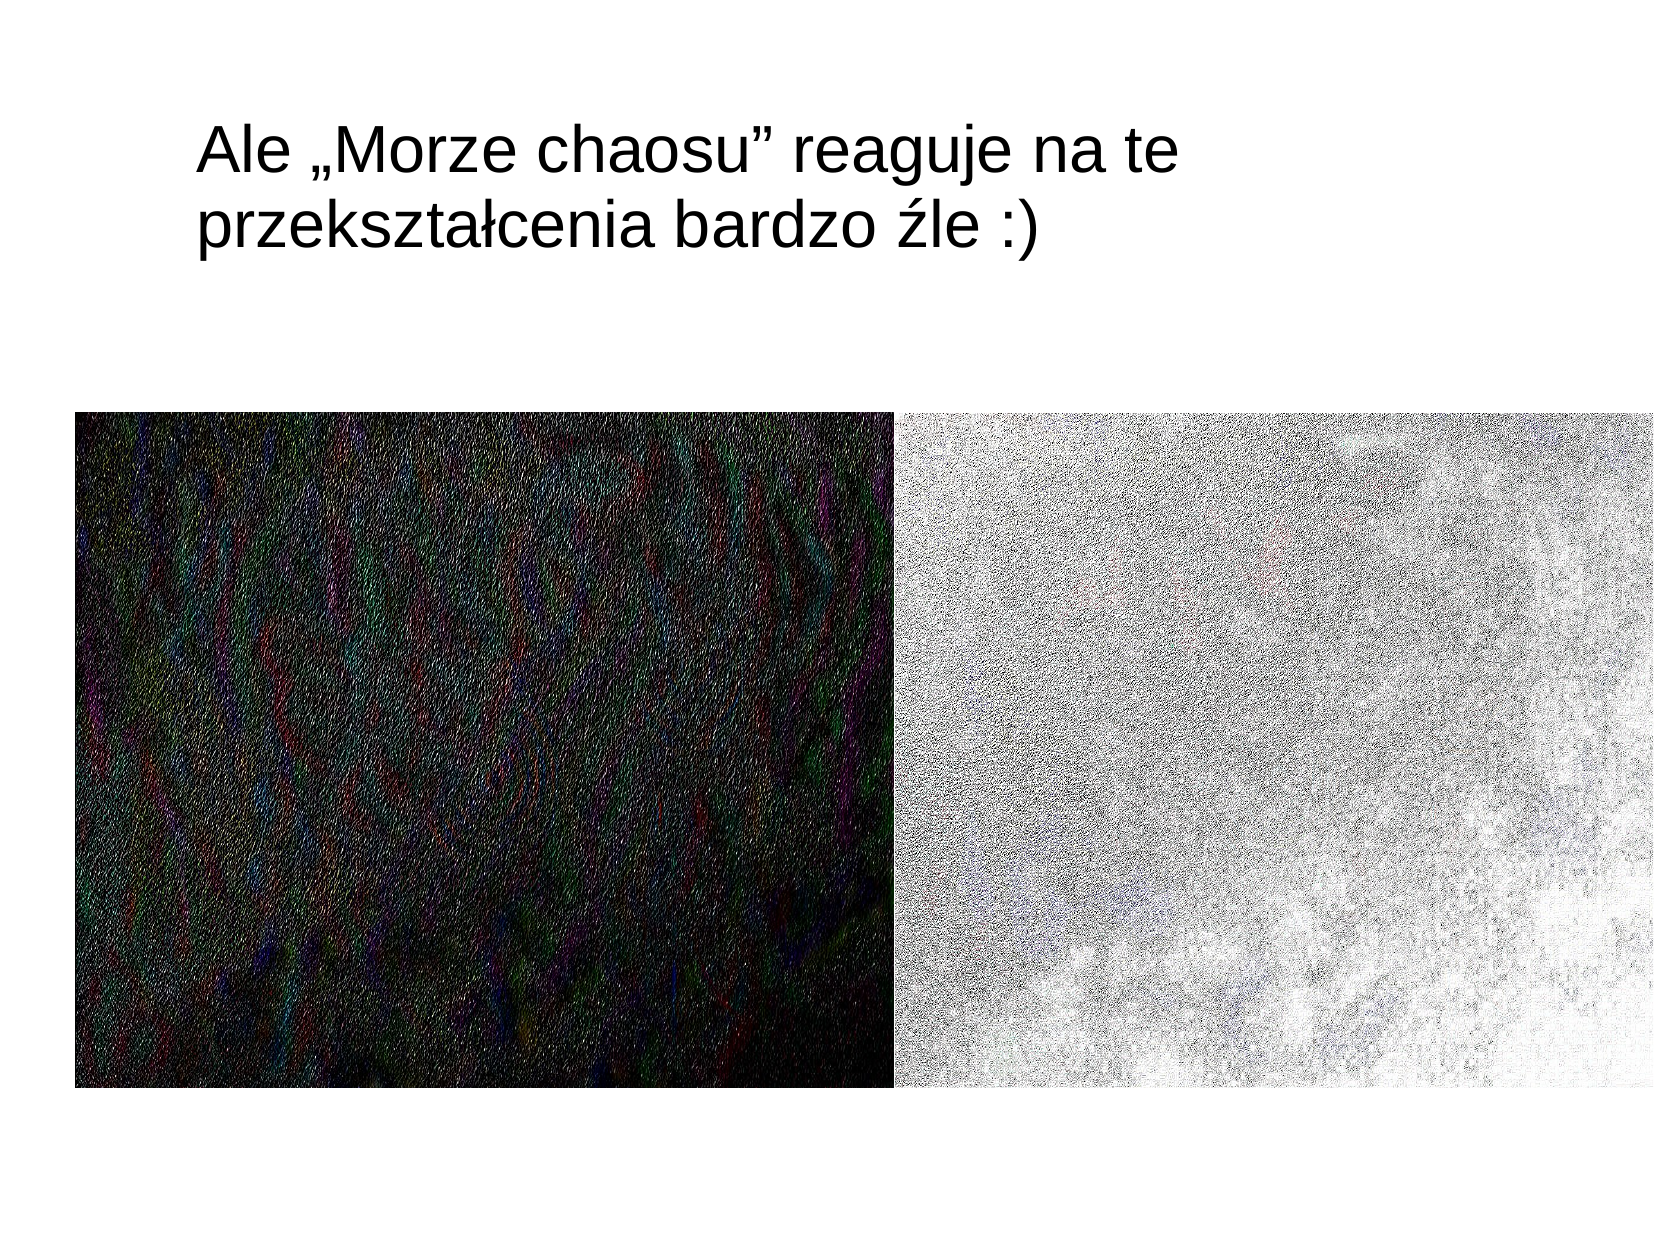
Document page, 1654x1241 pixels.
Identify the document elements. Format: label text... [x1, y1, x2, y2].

list Ale „Morze chaosu” reaguje na te przekształcenia bardzo źle :) [125, 112, 1538, 412]
picture [75, 412, 1654, 1088]
